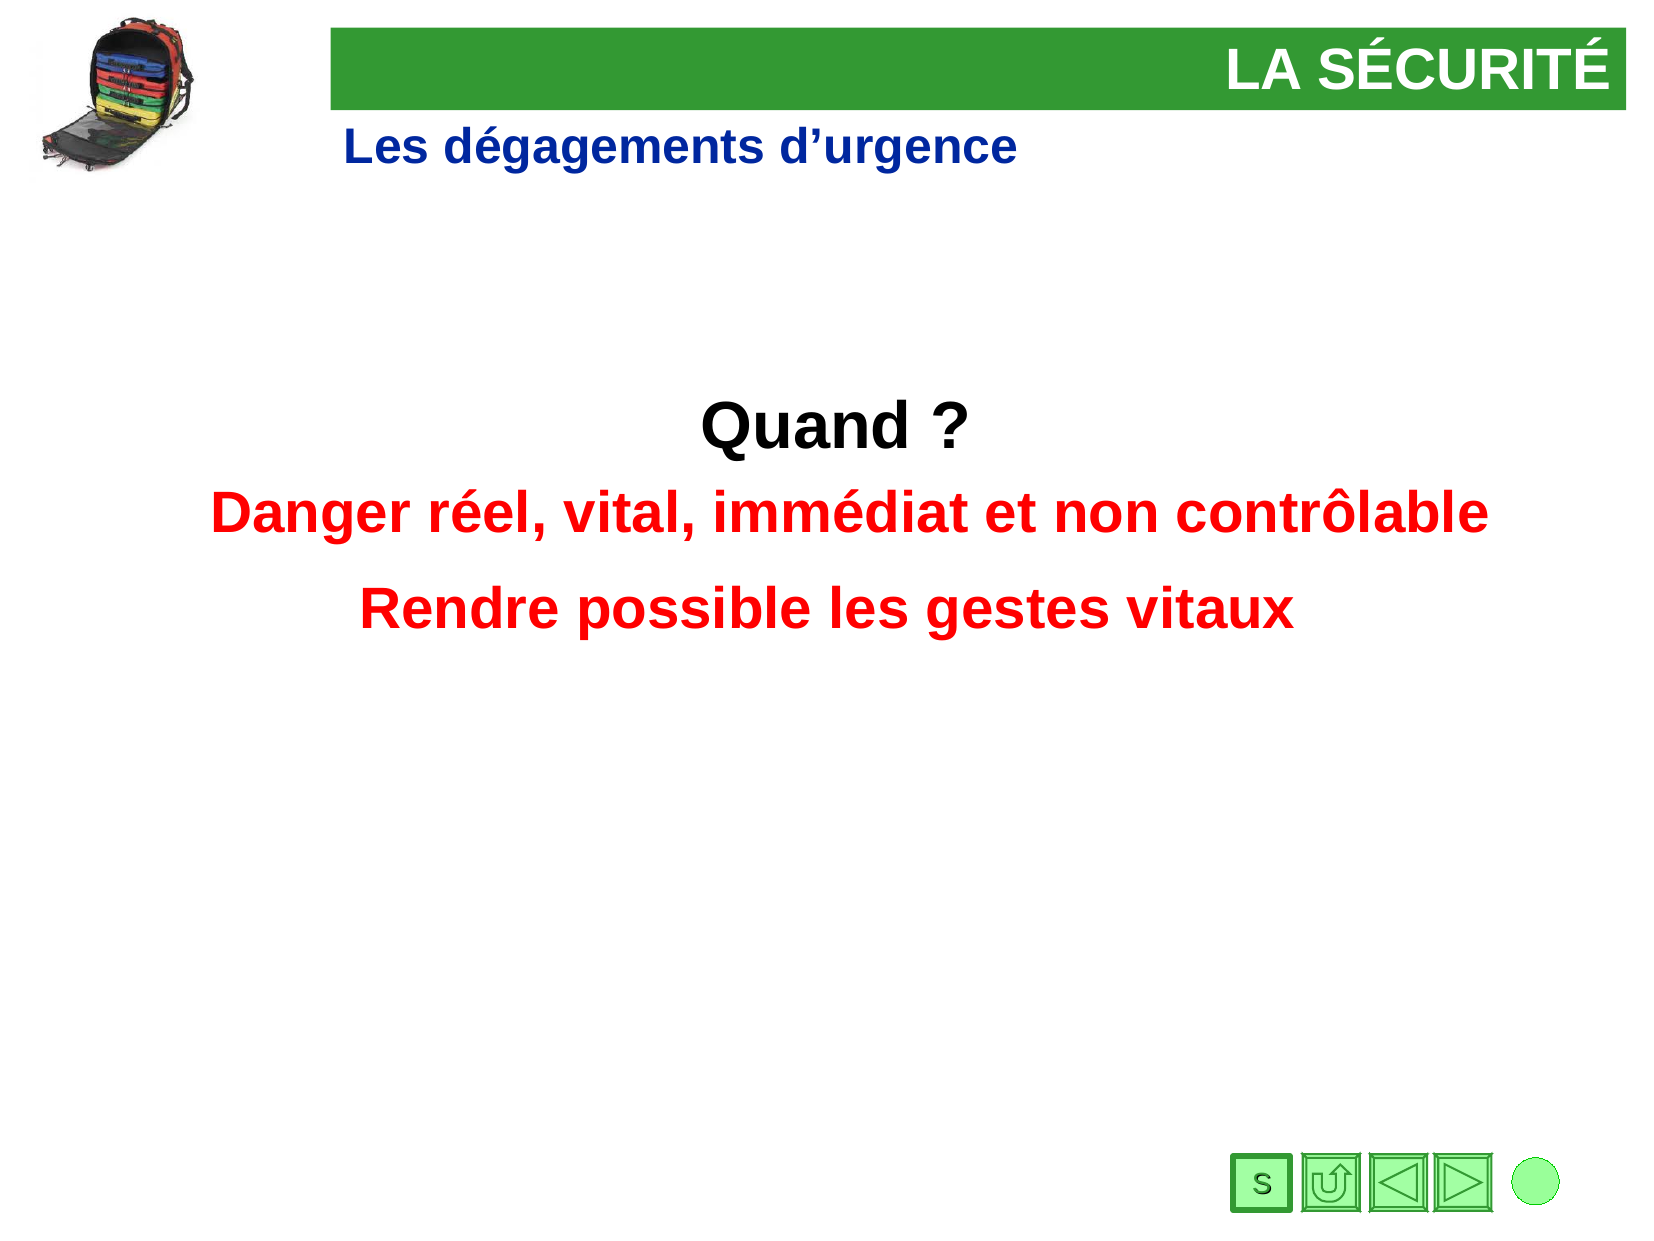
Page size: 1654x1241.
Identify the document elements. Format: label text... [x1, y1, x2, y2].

text_box Rendre possible les gestes vitaux [344, 567, 1312, 649]
text_box Danger réel, vital, immédiat et non contrôlable [195, 472, 1506, 553]
picture [29, 5, 201, 183]
text_box LA SÉCURITÉ [330, 27, 1626, 111]
text_box Quand ? [685, 380, 987, 471]
text_box [1511, 1157, 1560, 1205]
title Les dégagements d’urgence [328, 110, 1625, 193]
